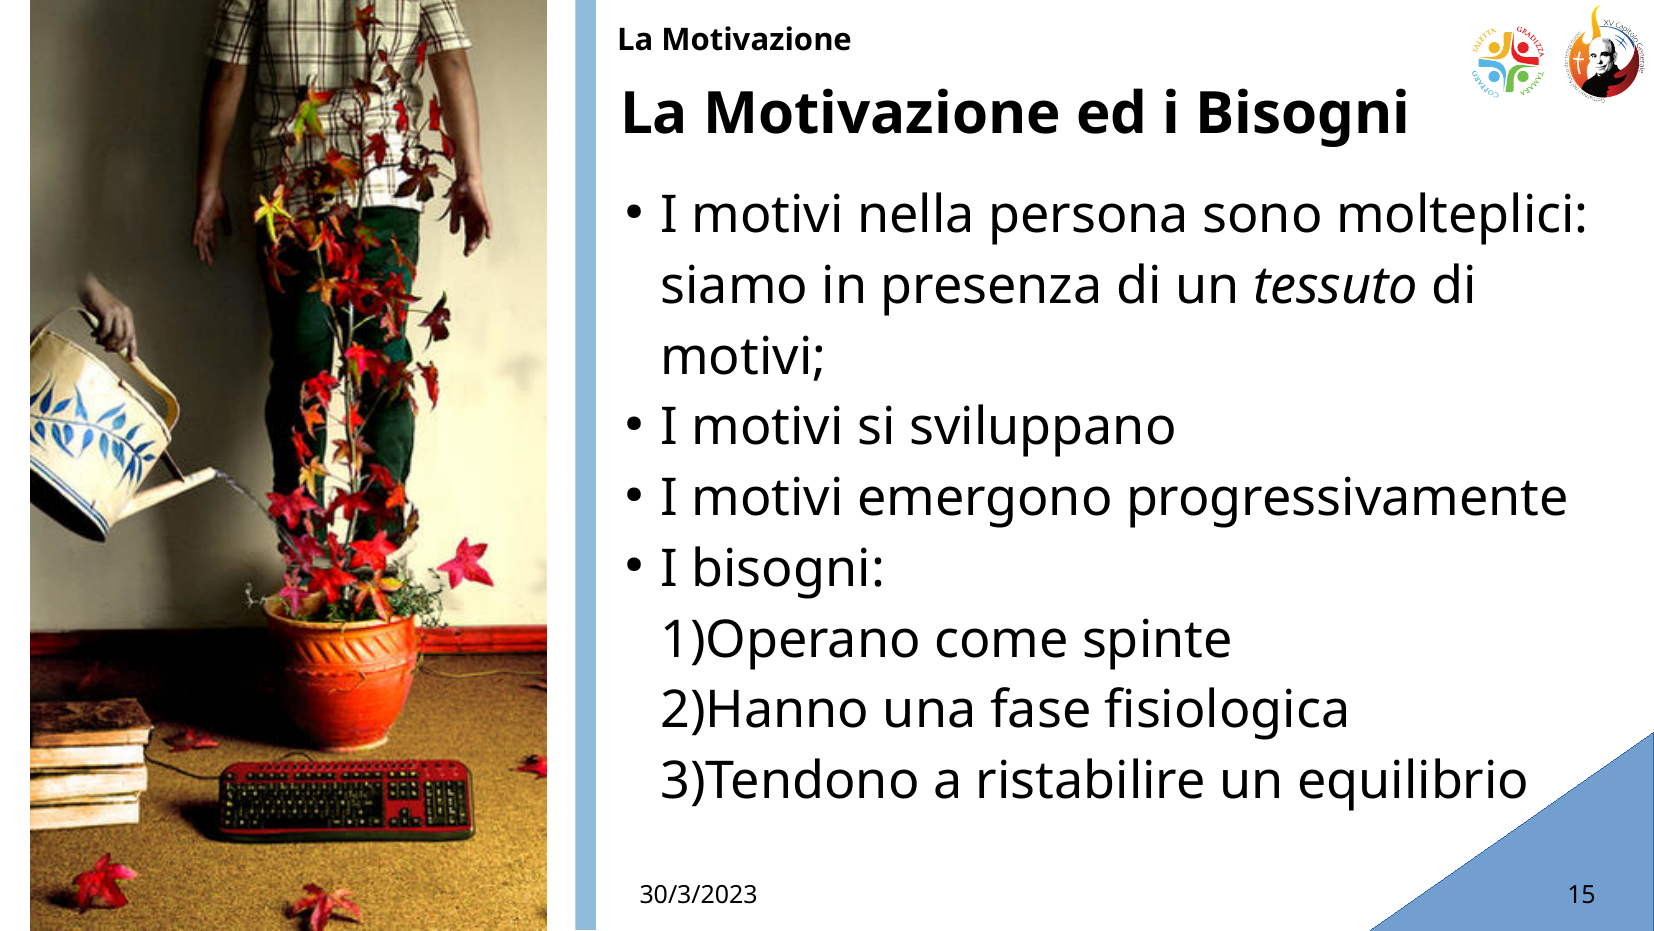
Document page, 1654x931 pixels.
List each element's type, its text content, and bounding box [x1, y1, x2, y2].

picture [30, 0, 547, 931]
text_box La Motivazione [602, 9, 1335, 63]
title La Motivazione ed i Bisogni [620, 70, 1617, 142]
subtitle I motivi nella persona sono molteplici: siamo in presenza di un tessuto di motivi; I motivi si sviluppano I motivi emergono progressivamente I bisogni: Operano come spinte Hanno una fase fisiologica Tendono a ristabilire un equilibrio [624, 177, 1602, 873]
picture [1563, 4, 1646, 103]
